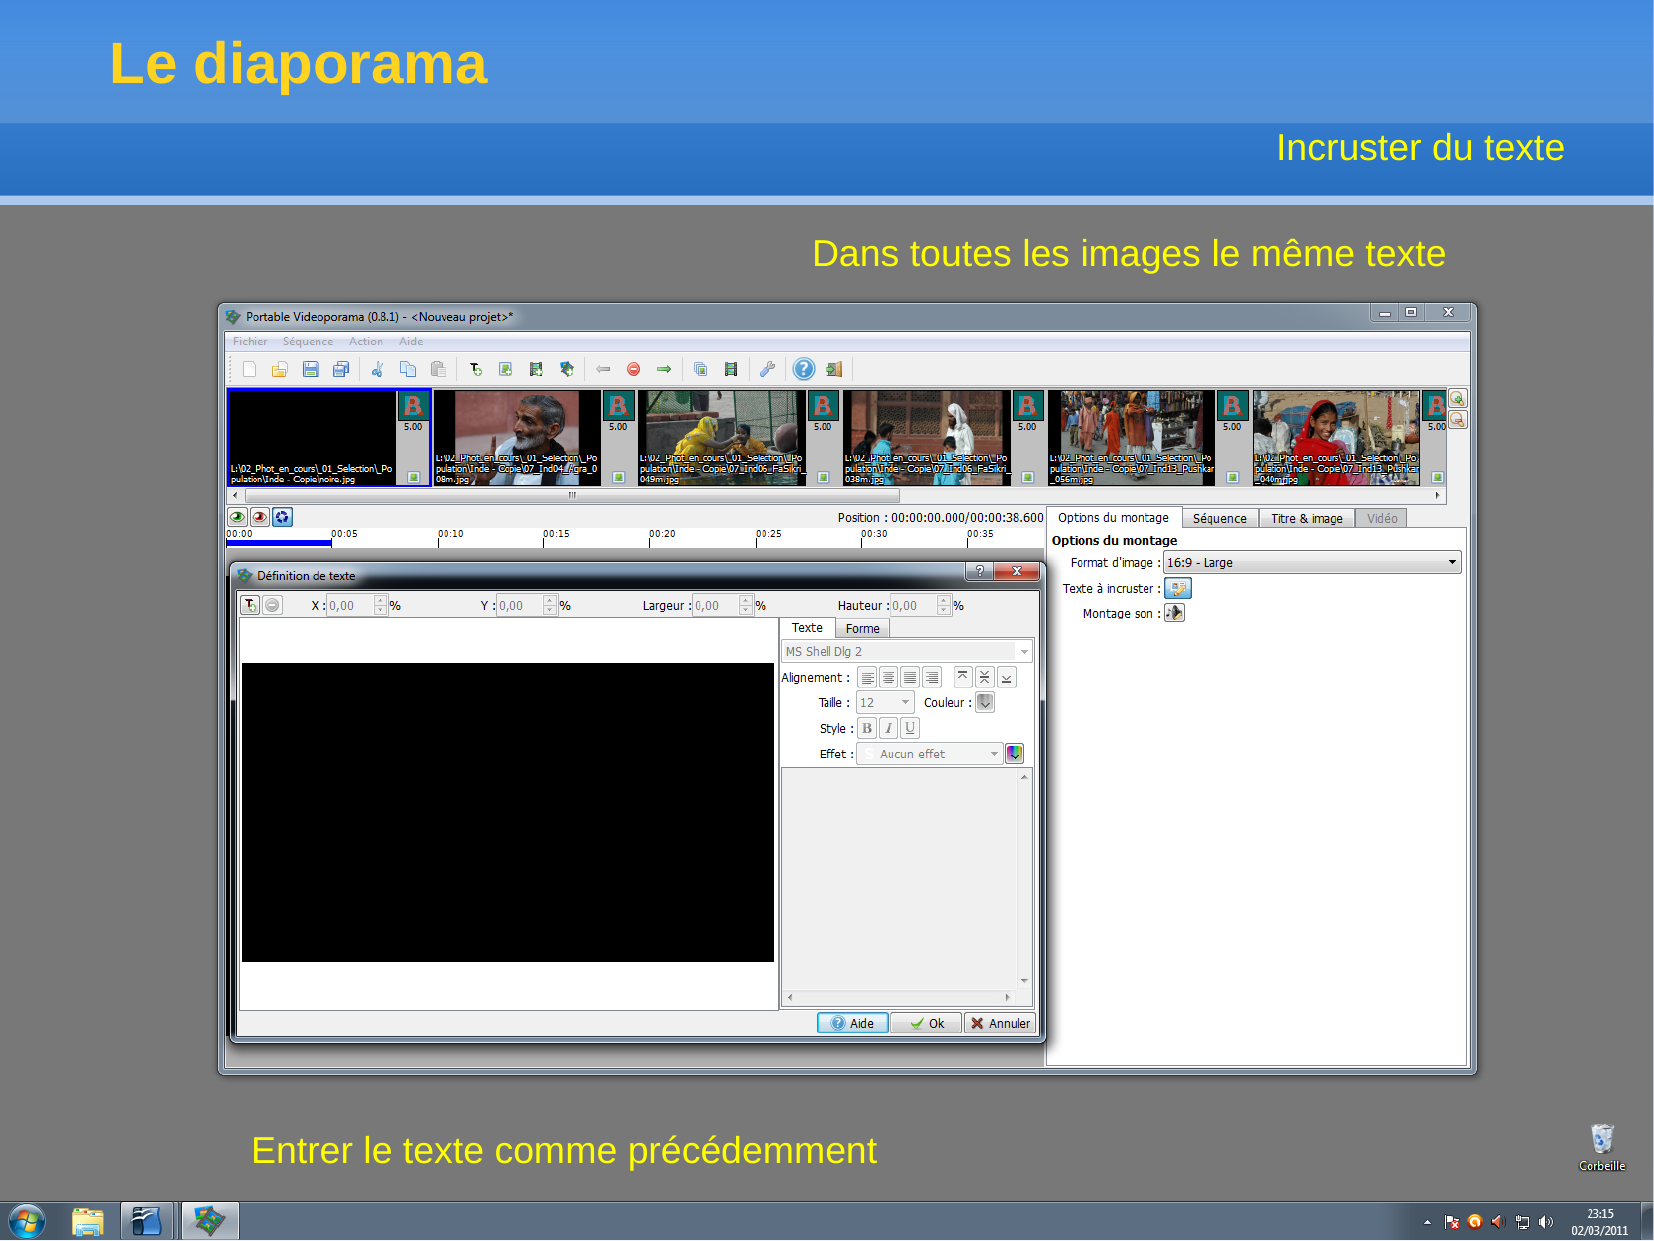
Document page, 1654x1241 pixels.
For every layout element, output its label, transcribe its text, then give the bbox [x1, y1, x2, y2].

text_box Entrer le texte comme précédemment [236, 1122, 893, 1179]
text_box Incruster du texte [1240, 77, 1654, 176]
text_box Dans toutes les images le même texte [797, 225, 1462, 282]
picture [0, 0, 1654, 1240]
text_box Le diaporama [5, 17, 609, 107]
